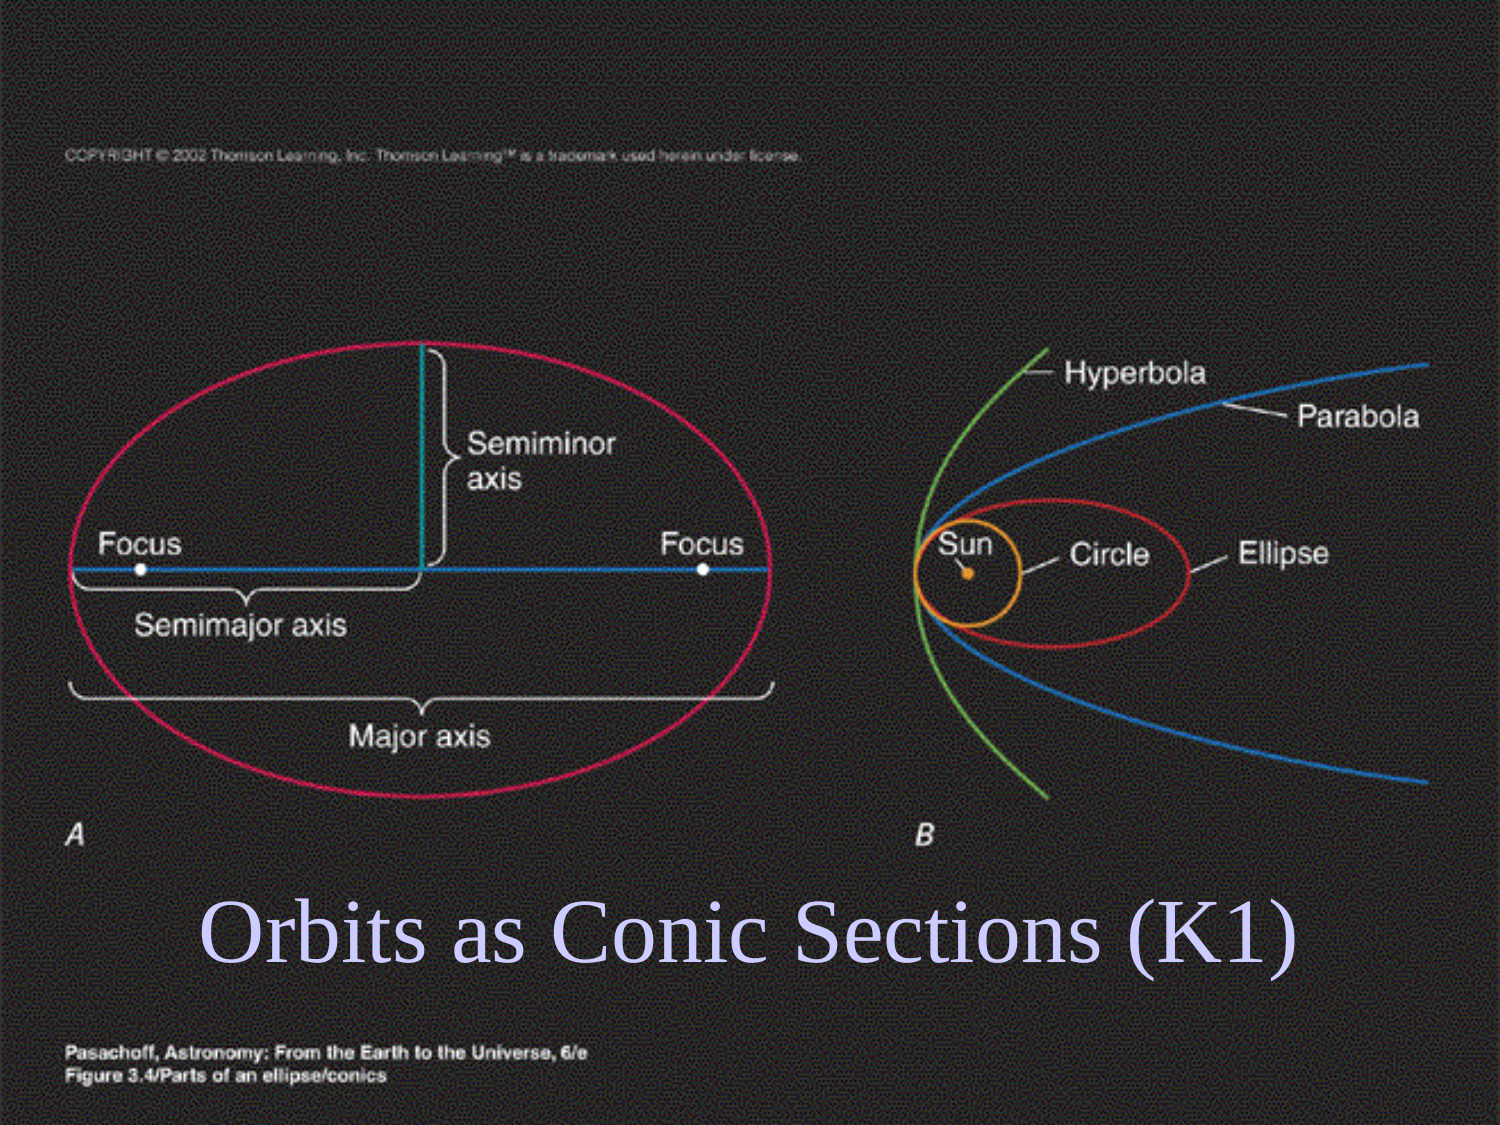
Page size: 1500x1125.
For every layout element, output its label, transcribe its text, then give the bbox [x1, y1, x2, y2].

picture [0, 0, 1500, 1125]
title Orbits as Conic Sections (K1) [112, 837, 1388, 1026]
